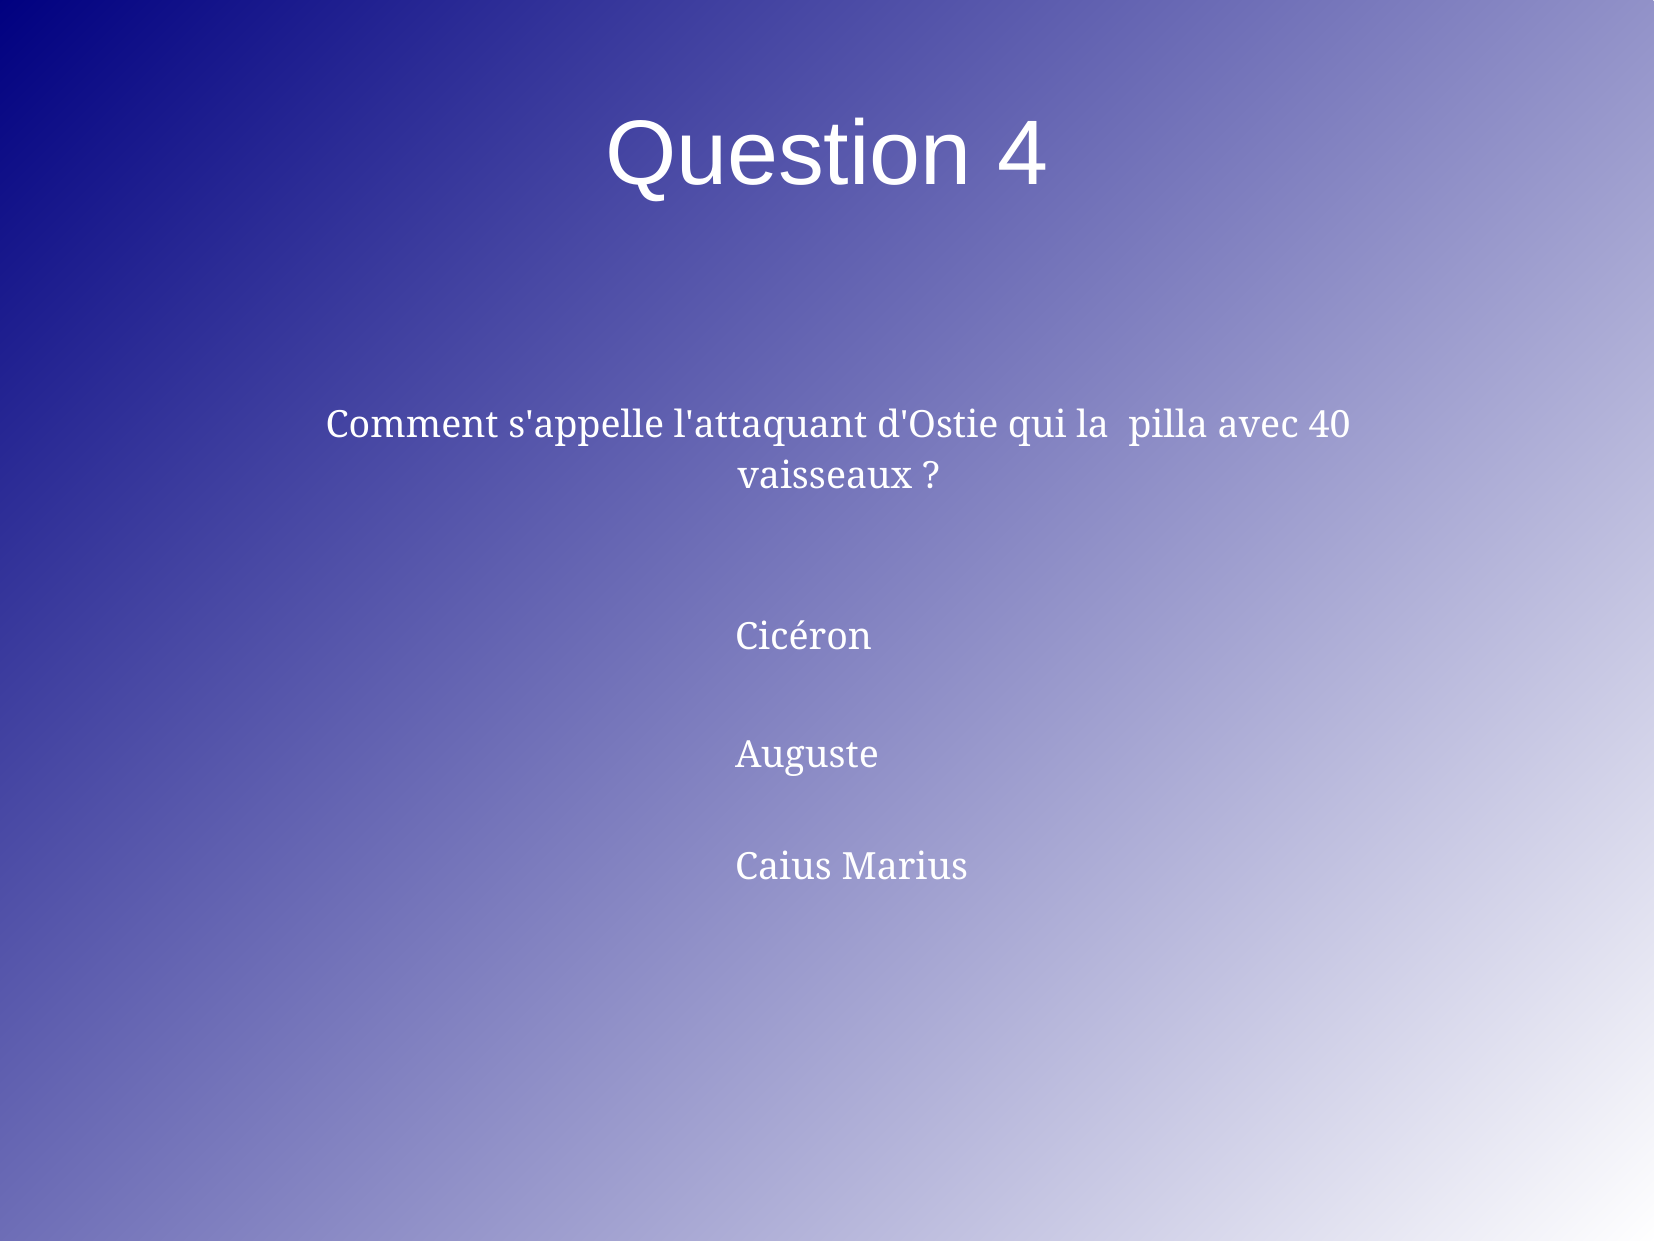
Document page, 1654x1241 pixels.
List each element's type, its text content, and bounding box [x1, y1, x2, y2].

text_box Comment s'appelle l'attaquant d'Ostie qui la pilla avec 40 vaisseaux ? [283, 389, 1394, 506]
text_box Cicéron [720, 602, 1170, 668]
title Question 4 [82, 49, 1571, 257]
text_box Auguste [720, 720, 993, 786]
text_box Caius Marius [720, 832, 1063, 898]
